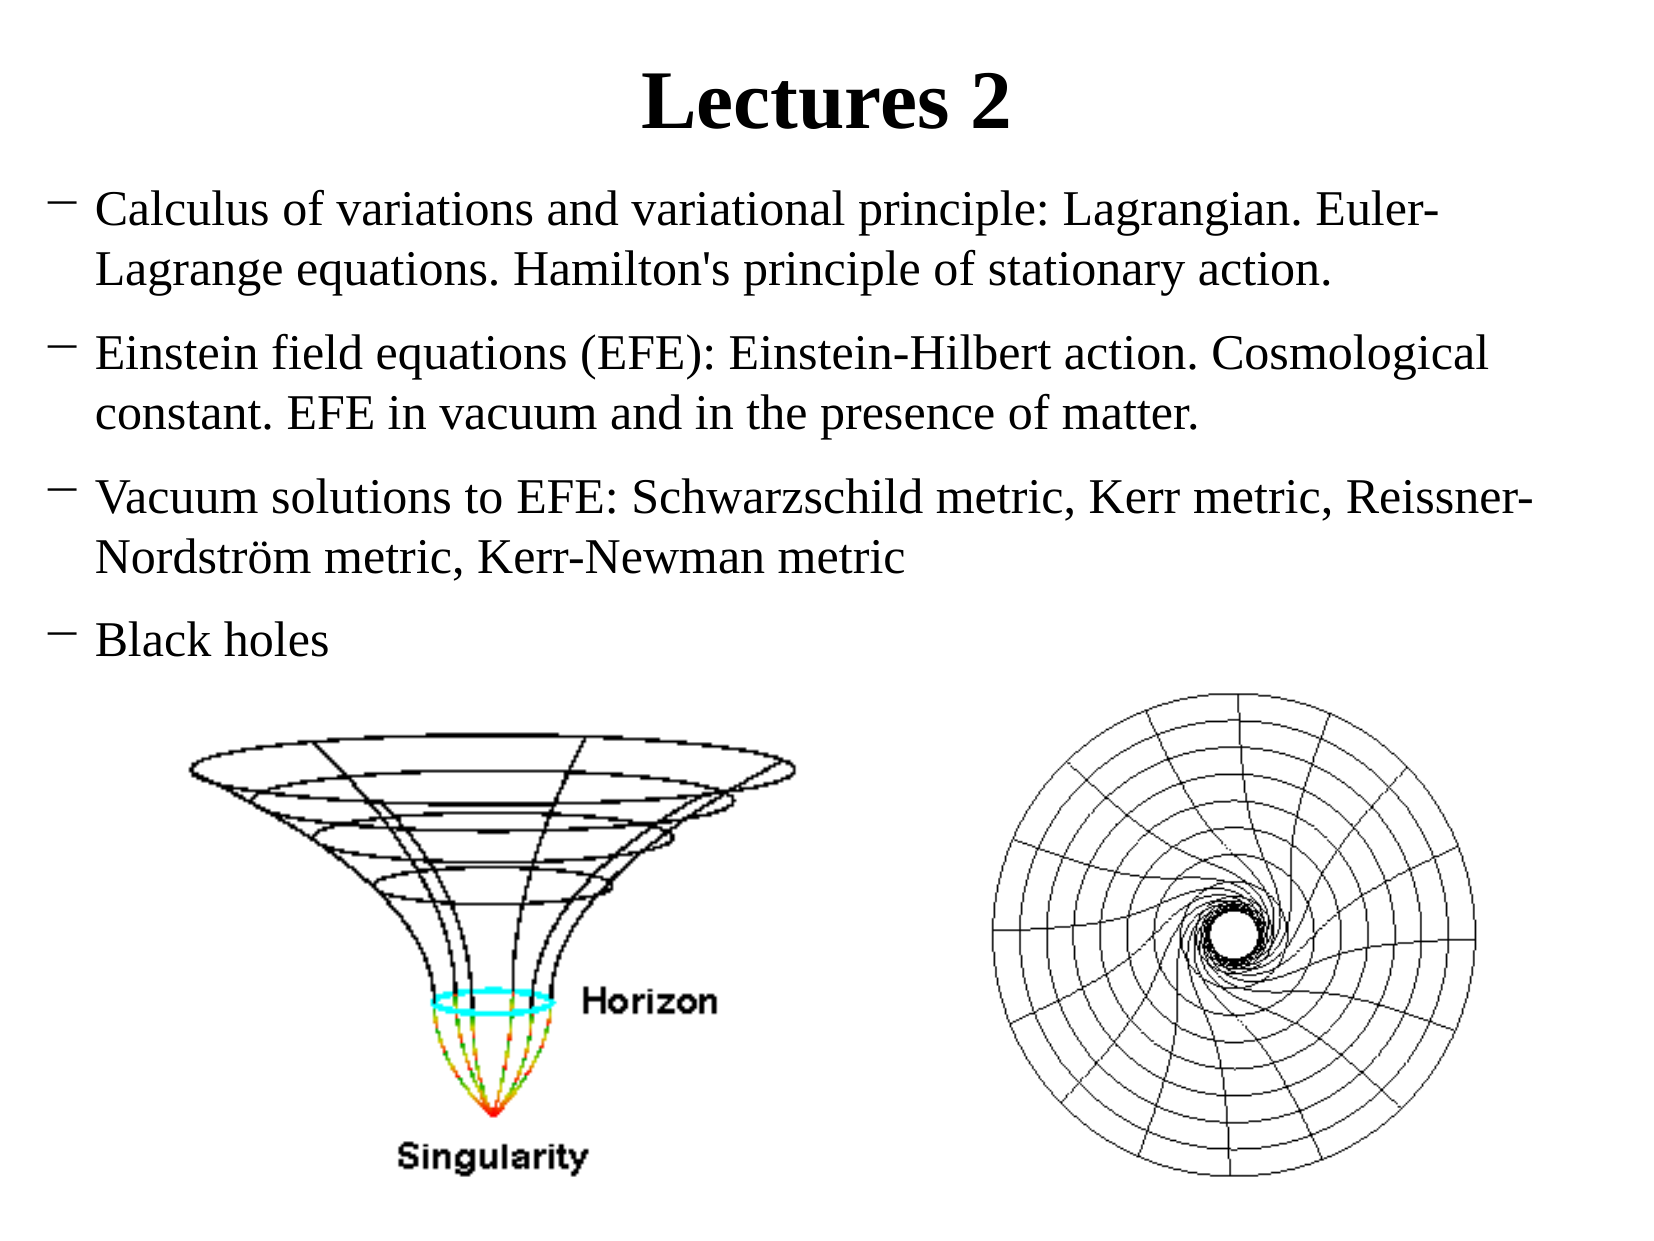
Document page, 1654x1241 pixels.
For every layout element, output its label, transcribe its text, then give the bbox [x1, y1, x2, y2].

list Calculus of variations and variational principle: Lagrangian. Euler-Lagrange equations. Hamilton's principle of stationary action. Einstein field equations (EFE): Einstein-Hilbert action. Cosmological constant. EFE in vacuum and in the presence of matter. Vacuum solutions to EFE: Schwarzschild metric, Kerr metric, Reissner-Nordström metric, Kerr-Newman metric Black holes [27, 168, 1588, 661]
title Lectures 2 [82, 23, 1571, 167]
picture [138, 677, 848, 1209]
picture [965, 668, 1499, 1201]
